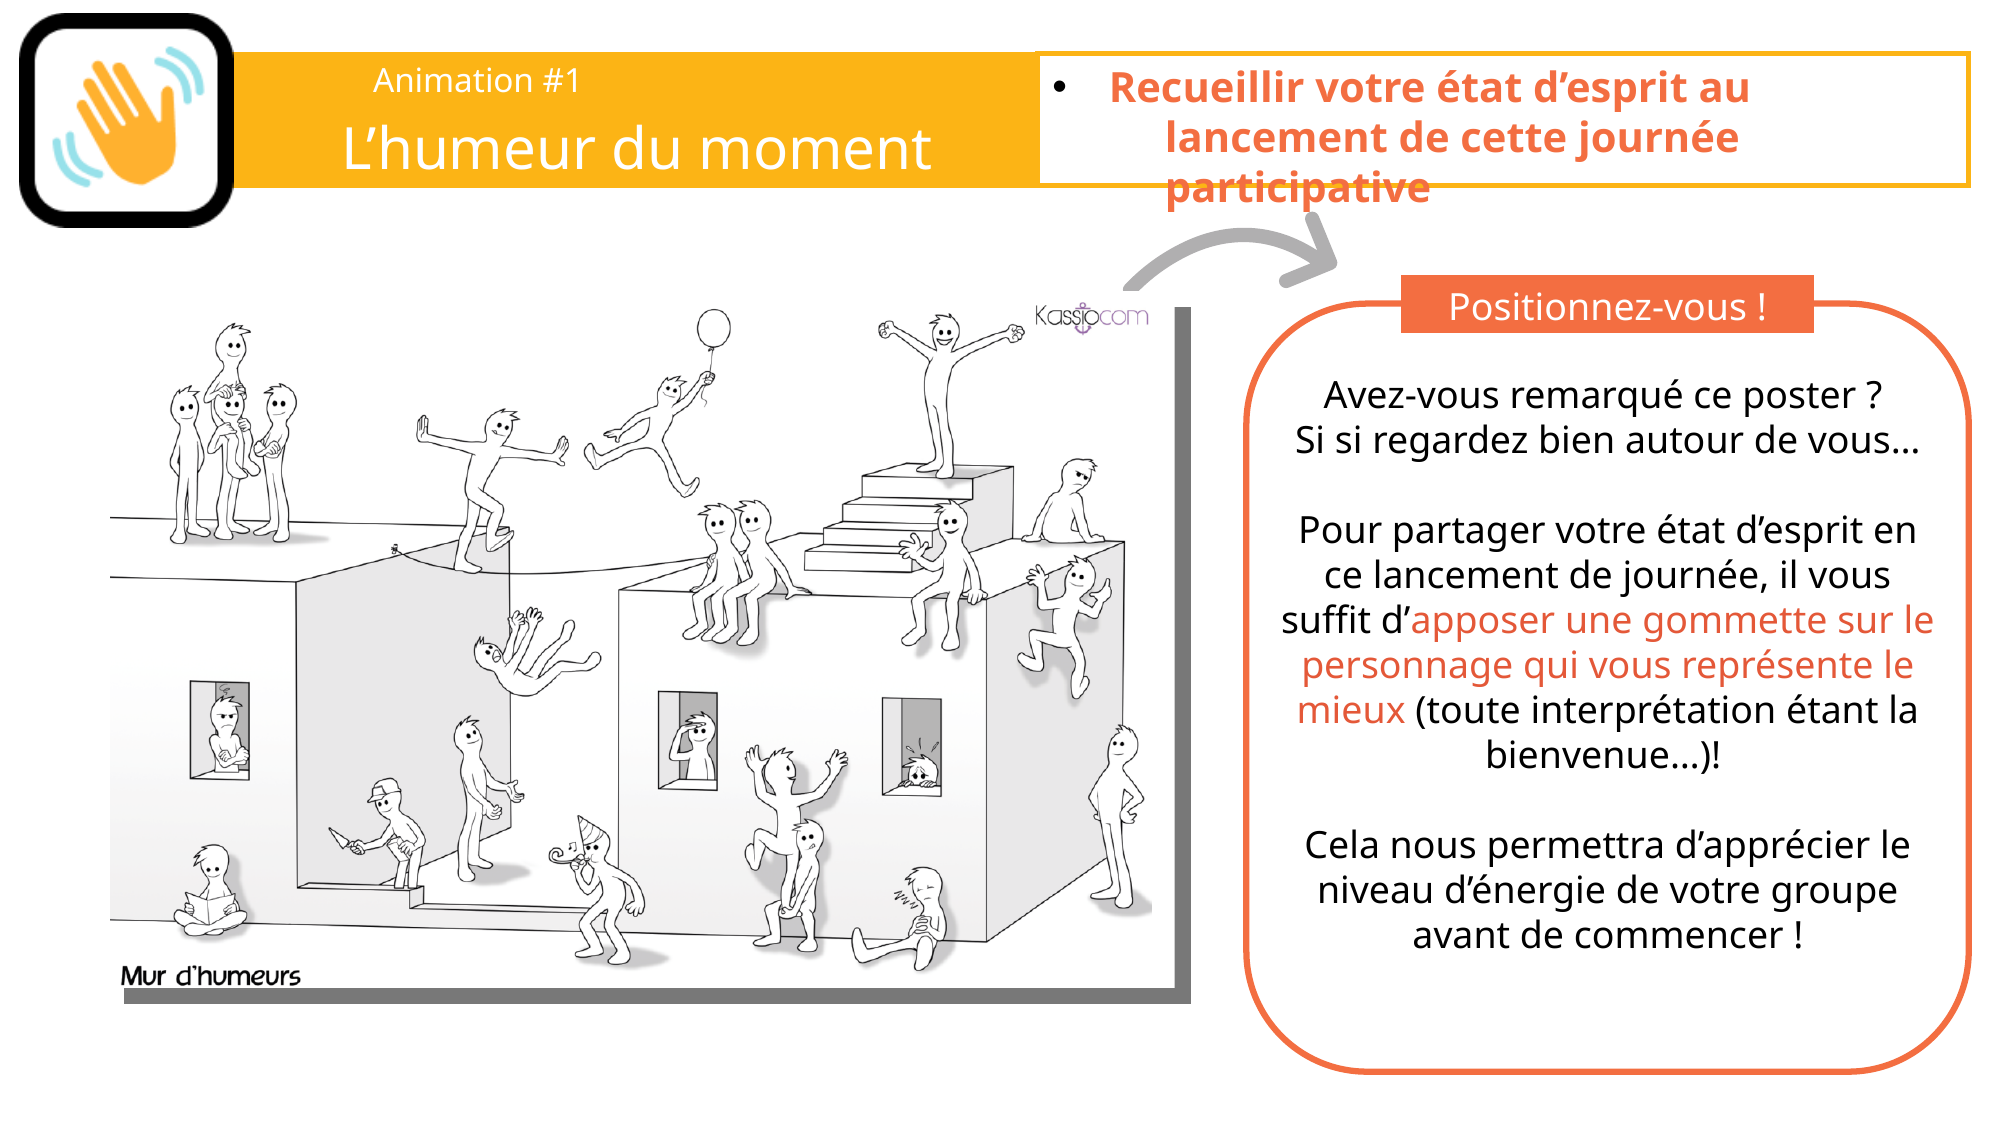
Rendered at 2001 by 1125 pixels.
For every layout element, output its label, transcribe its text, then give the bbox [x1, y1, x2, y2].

text_box Avez-vous remarqué ce poster ? Si si regardez bien autour de vous… Pour partager votre état d’esprit en ce lancement de journée, il vous suffit d’apposer une gommette sur le personnage qui vous représente le mieux (toute interprétation étant la bienvenue…)! Cela nous permettra d’apprécier le niveau d’énergie de votre groupe avant de commencer ! [1260, 363, 1956, 1060]
text_box Animation #1 [234, 52, 1037, 107]
text_box Recueillir votre état d’esprit au lancement de cette journée participative [1037, 53, 1969, 186]
picture [19, 13, 234, 228]
picture [108, 109, 1388, 988]
text_box L’humeur du moment [234, 107, 1037, 188]
text_box Positionnez-vous ! [1401, 275, 1814, 333]
